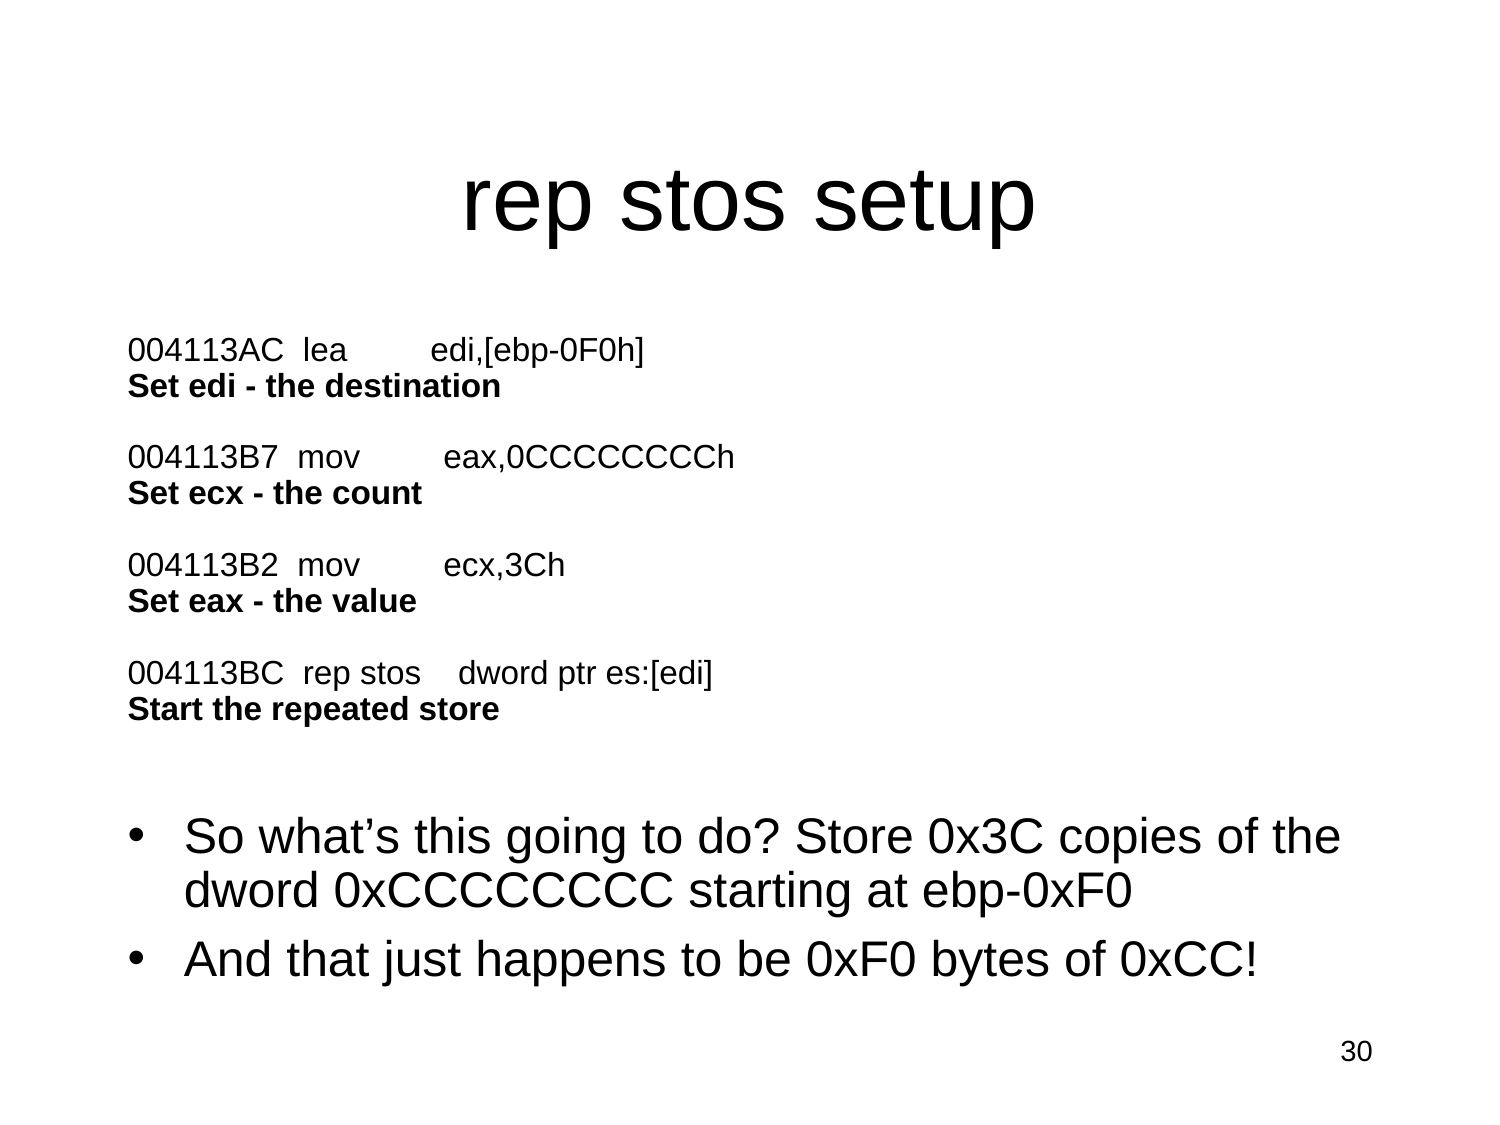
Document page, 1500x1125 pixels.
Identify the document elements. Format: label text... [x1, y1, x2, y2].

list 004113AC lea edi,[ebp-0F0h] Set edi - the destination 004113B7 mov eax,0CCCCCCCCh Set ecx - the count 004113B2 mov ecx,3Ch Set eax - the value 004113BC rep stos dword ptr es:[edi] Start the repeated store So what’s this going to do? Store 0x3C copies of the dword 0xCCCCCCCC starting at ebp-0xF0 And that just happens to be 0xF0 bytes of 0xCC! [112, 324, 1388, 1049]
text_box <number> [1074, 1049, 1388, 1101]
title rep stos setup [112, 99, 1388, 288]
